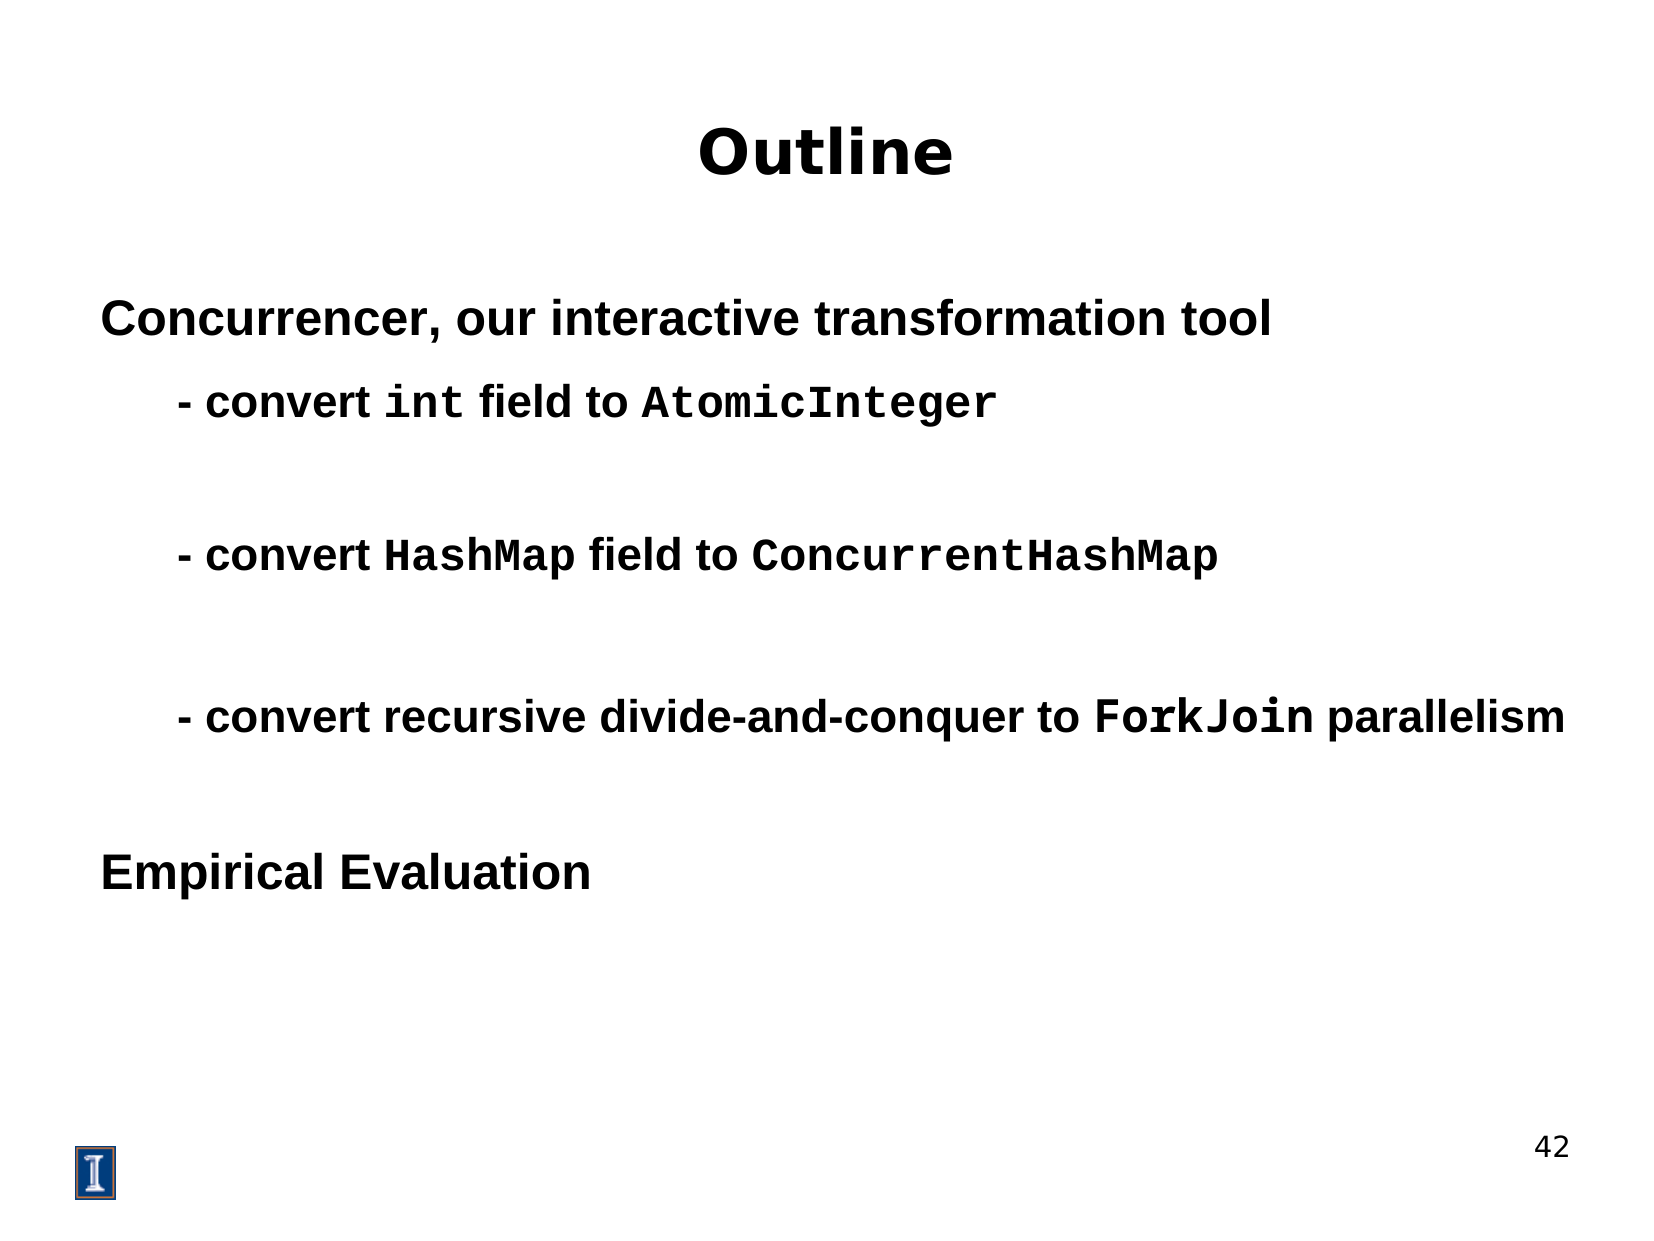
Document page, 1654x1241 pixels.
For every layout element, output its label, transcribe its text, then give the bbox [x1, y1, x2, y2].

list Concurrencer, our interactive transformation tool - convert int field to AtomicInteger - convert HashMap field to ConcurrentHashMap - convert recursive divide-and-conquer to ForkJoin parallelism Empirical Evaluation [82, 290, 1571, 1094]
title Outline [82, 49, 1571, 257]
picture [75, 1146, 116, 1200]
